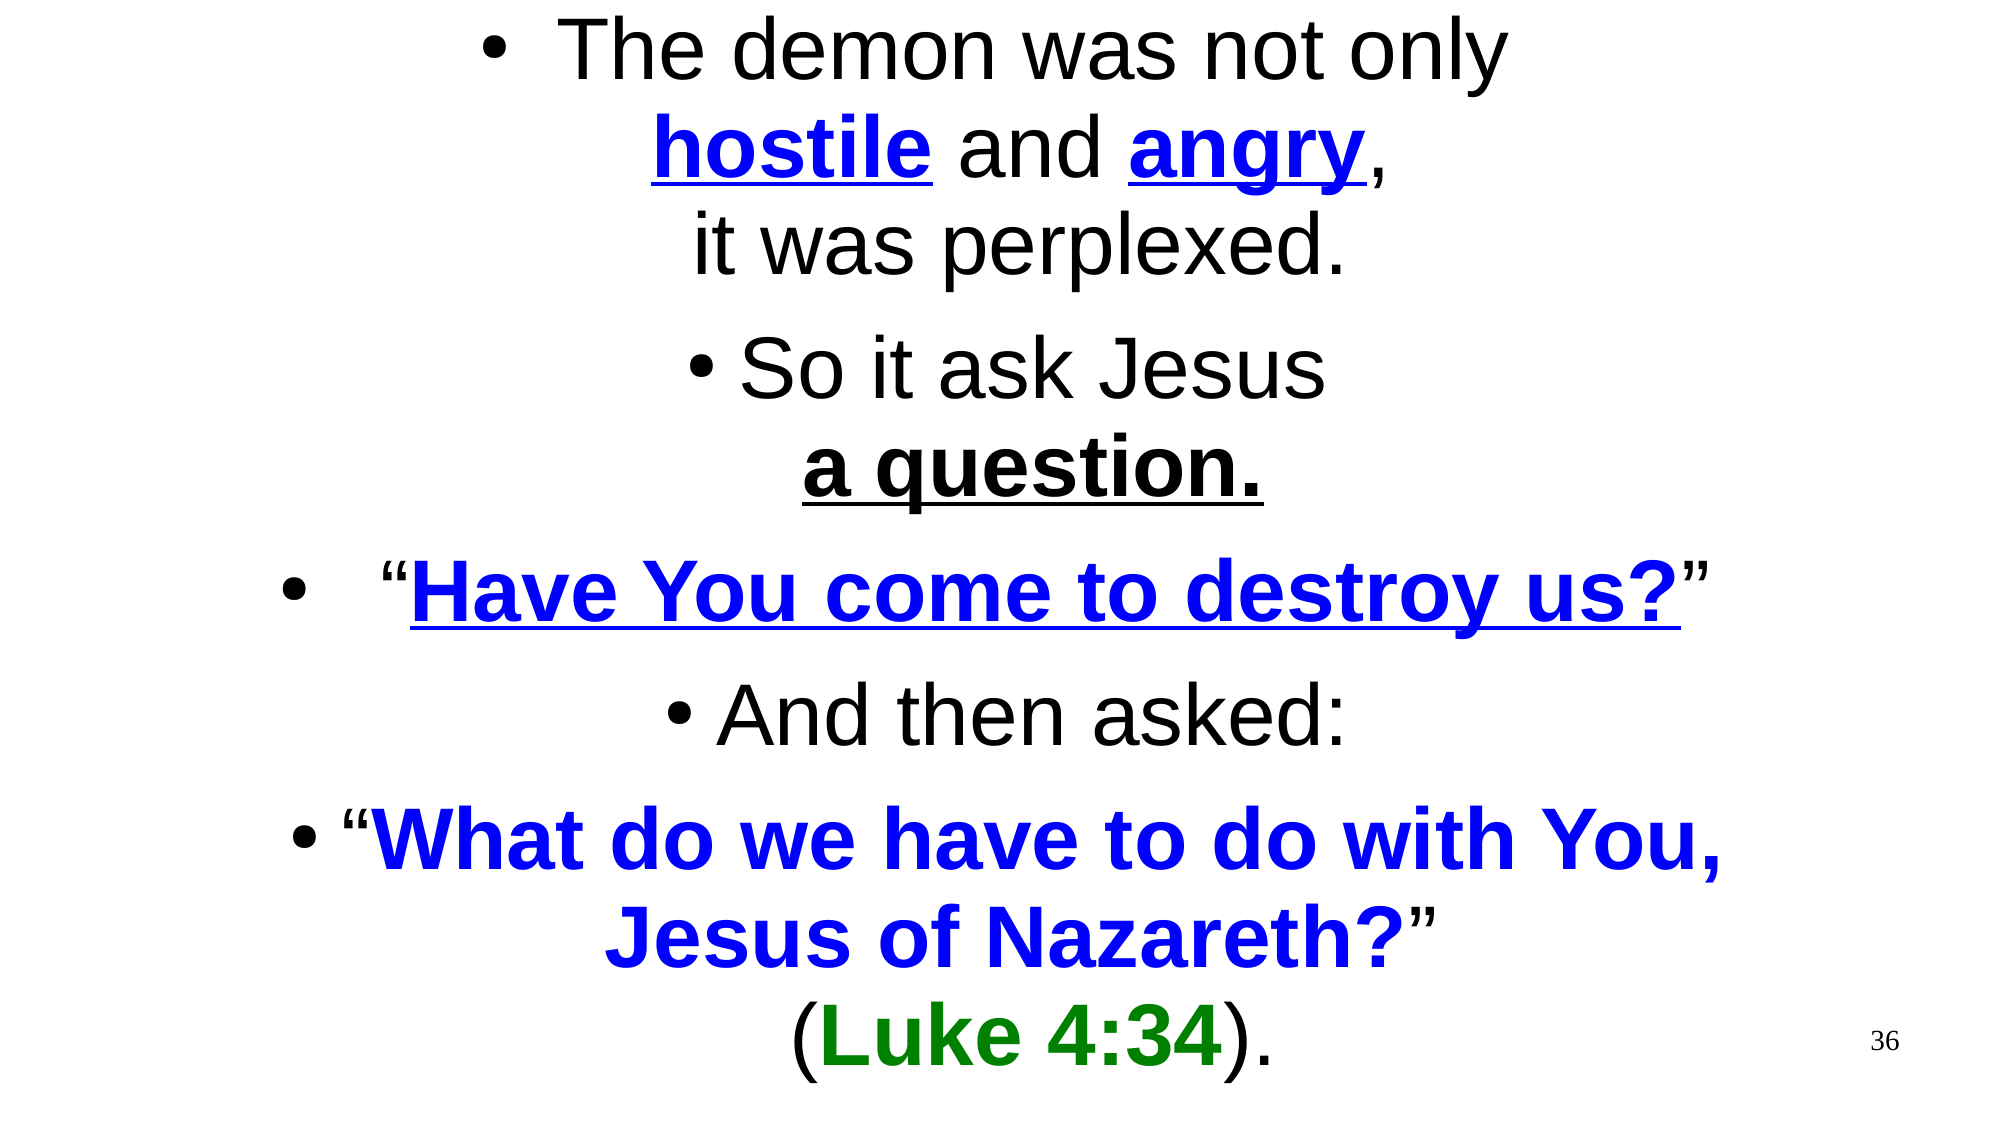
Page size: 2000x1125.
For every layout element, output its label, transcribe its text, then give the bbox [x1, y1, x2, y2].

list The demon was not only hostile and angry, it was perplexed. So it ask Jesus a question. “Have You come to destroy us?” And then asked: “What do we have to do with You, Jesus of Nazareth?” (Luke 4:34). [0, 0, 1996, 1123]
